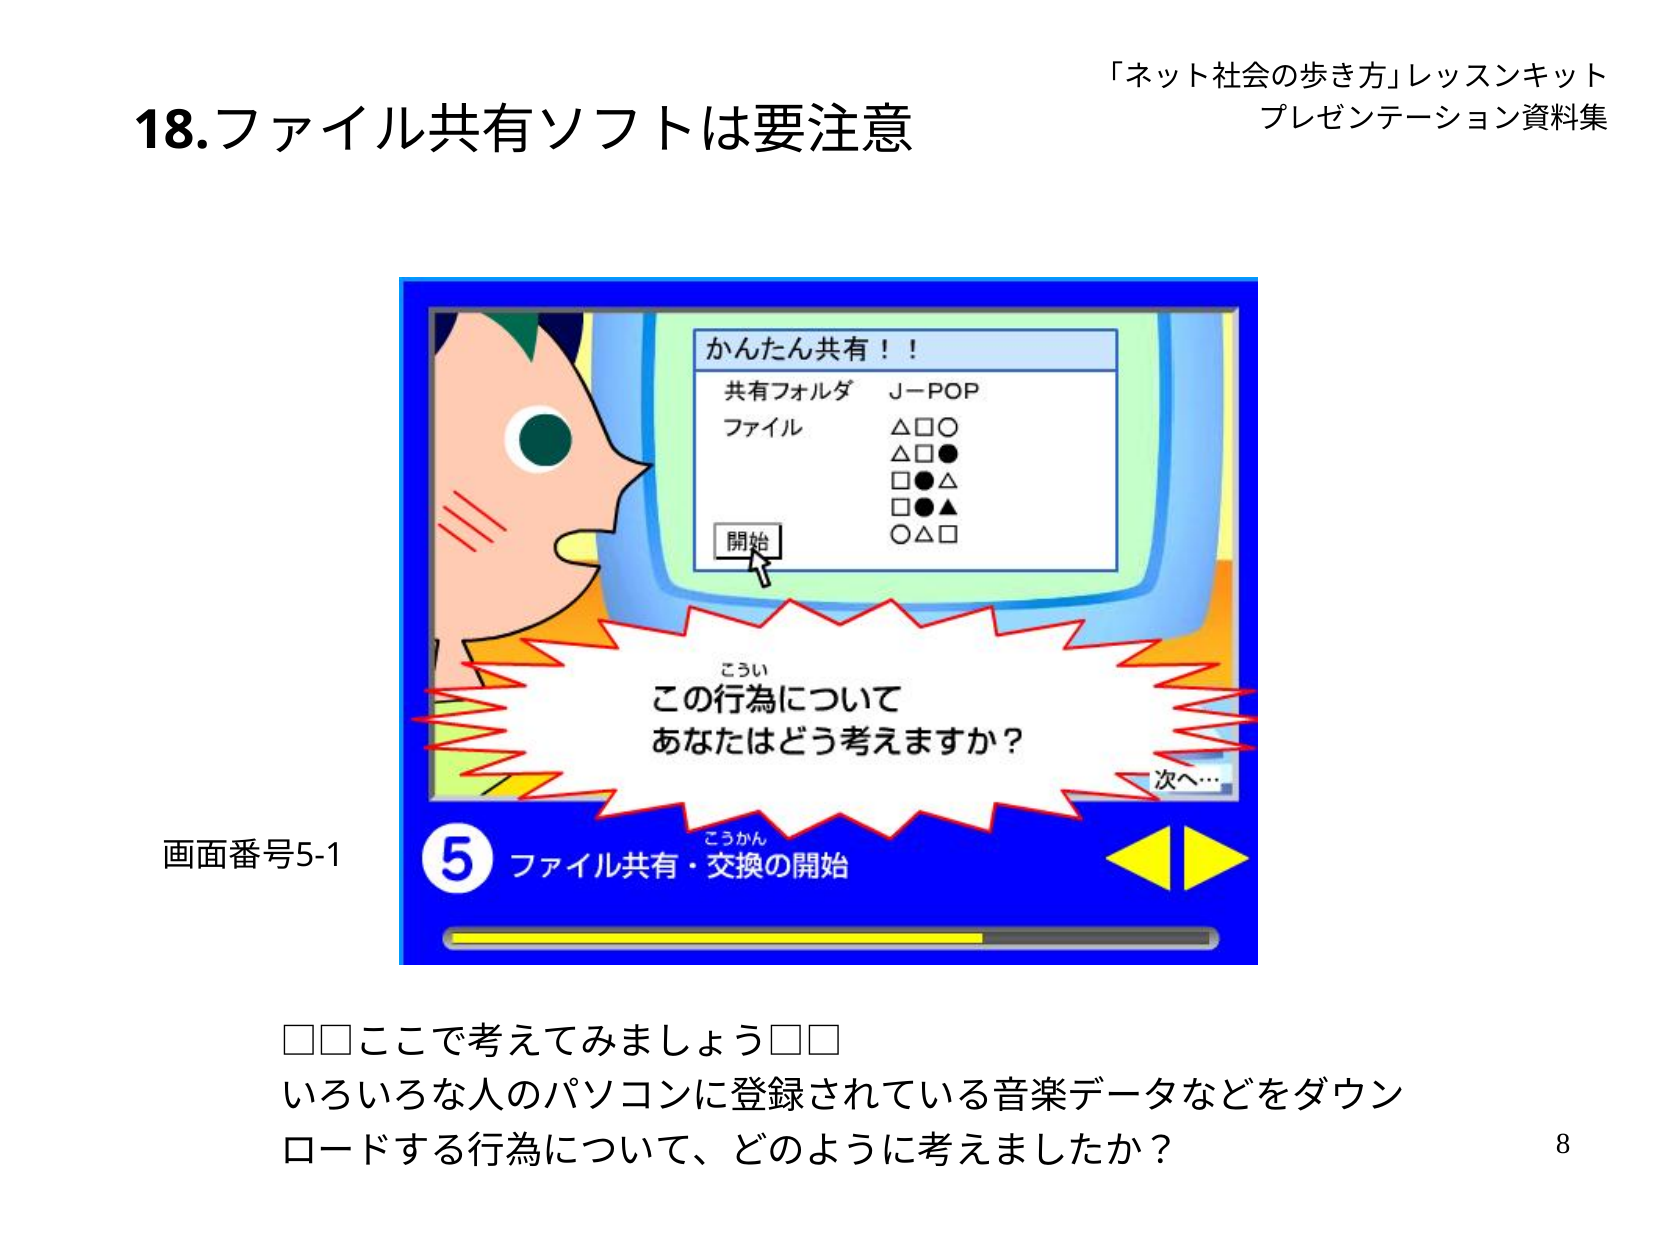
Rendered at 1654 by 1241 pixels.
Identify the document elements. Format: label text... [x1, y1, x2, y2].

picture [399, 277, 1258, 965]
text_box □□ここで考えてみましょう□□ いろいろな人のパソコンに登録されている音楽データなどをダウンロードする行為について、どのように考えましたか？ [265, 1003, 1447, 1182]
text_box 18.ファイル共有ソフトは要注意 [118, 88, 1241, 169]
text_box 画面番号5-1 [147, 826, 384, 882]
text_box 「ネット社会の歩き方」レッスンキットプレゼンテーション資料集 [1062, 44, 1625, 145]
